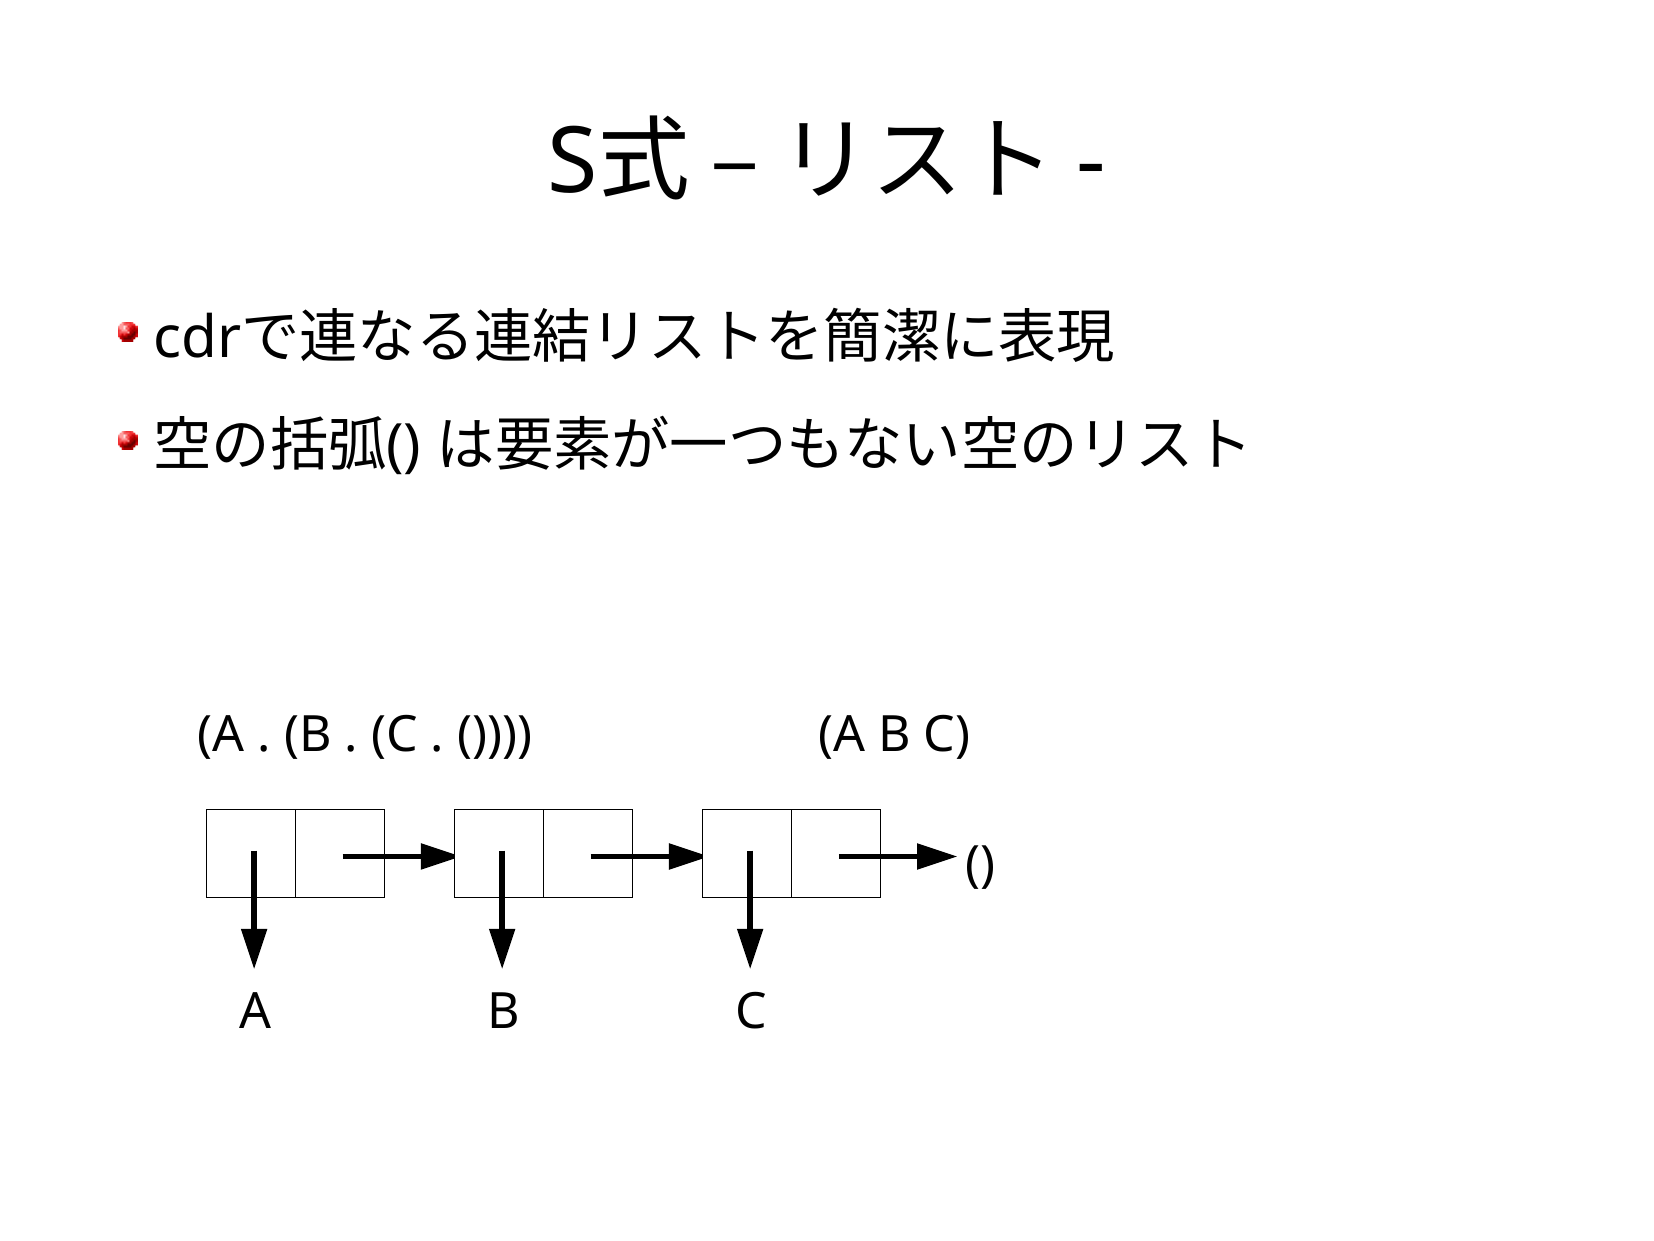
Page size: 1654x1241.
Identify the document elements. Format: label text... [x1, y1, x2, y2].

text_box (A B C) [803, 690, 1008, 763]
text_box [454, 809, 633, 898]
text_box A [224, 967, 280, 1040]
text_box C [720, 967, 776, 1040]
text_box () [951, 820, 1031, 892]
title S式 – リスト - [82, 56, 1571, 250]
text_box (A . (B . (C . ()))) [183, 690, 713, 763]
list cdrで連なる連結リストを簡潔に表現 空の括弧() は要素が一つもない空のリスト [82, 290, 1571, 1109]
text_box [702, 809, 881, 898]
text_box [206, 809, 385, 898]
text_box B [472, 967, 528, 1040]
